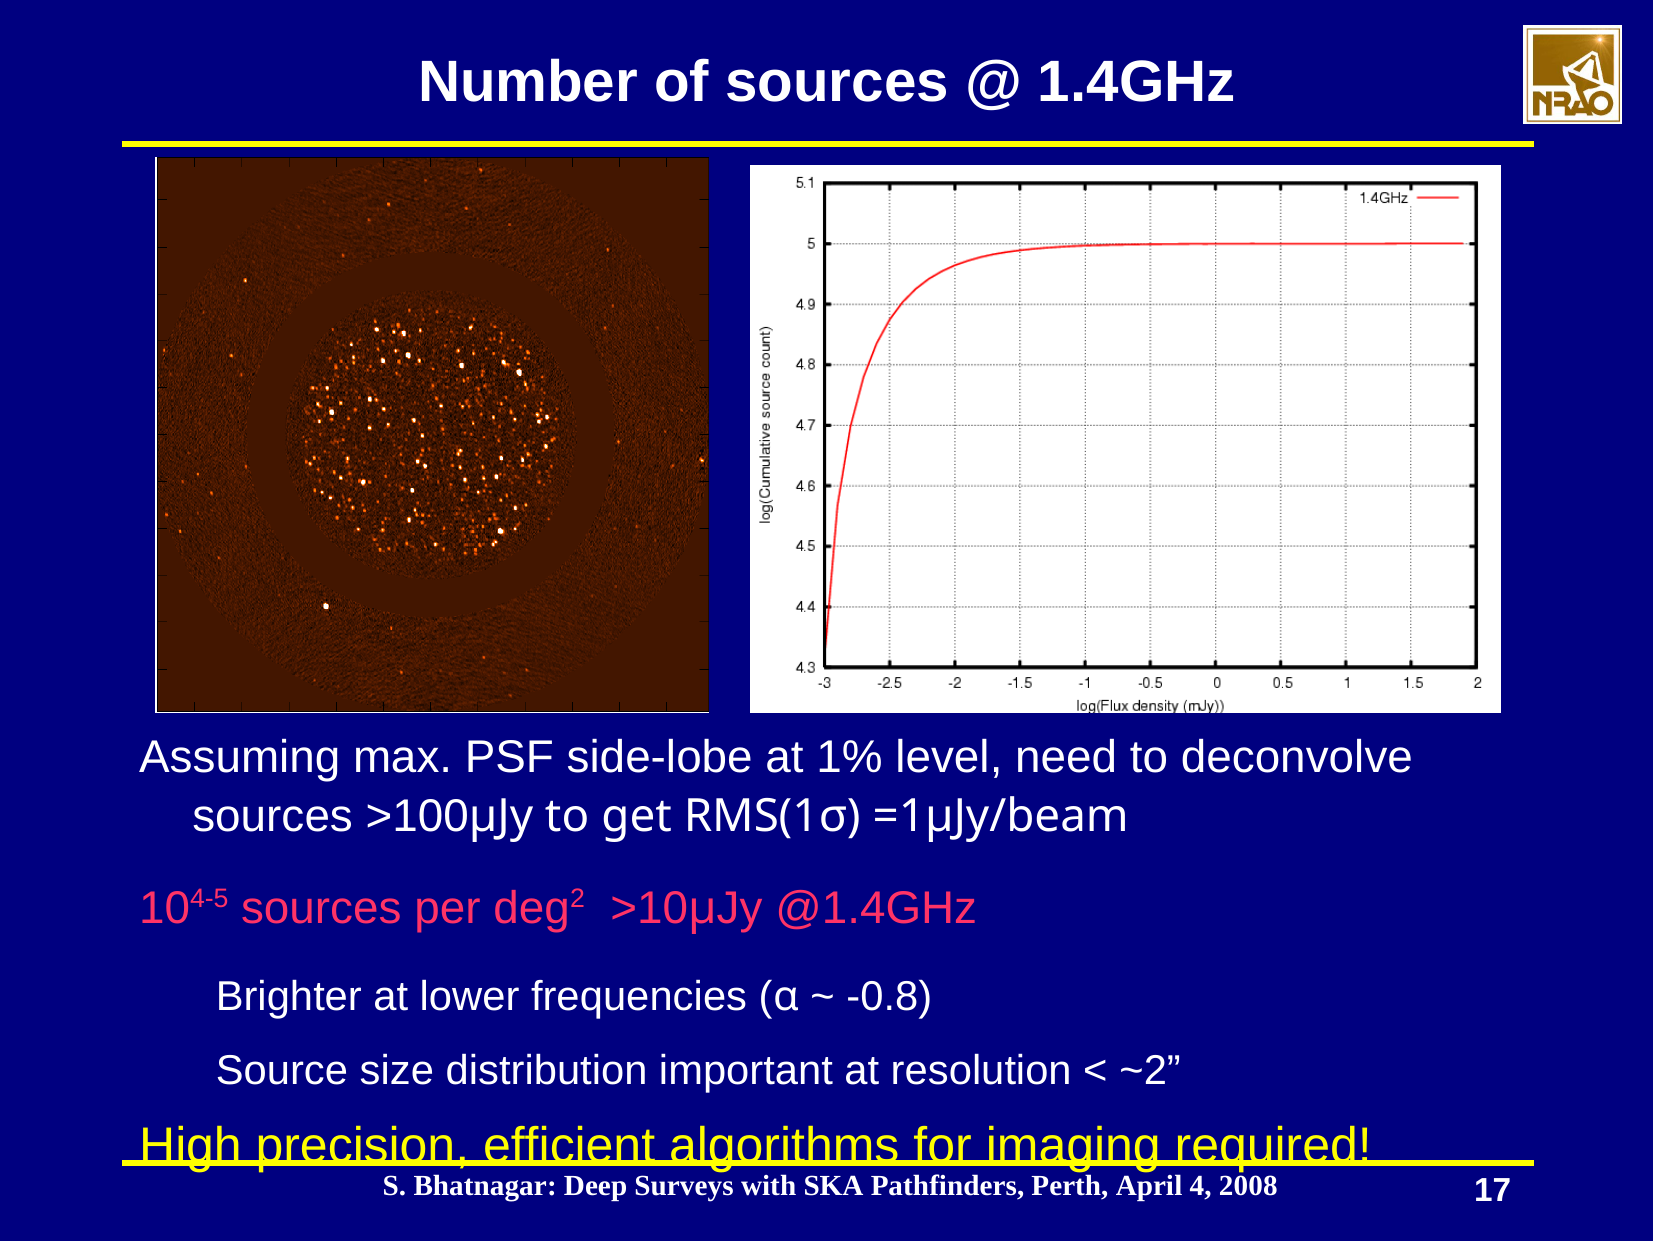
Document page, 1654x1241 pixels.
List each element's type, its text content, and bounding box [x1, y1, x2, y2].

title Number of sources @ 1.4GHz [121, 26, 1533, 136]
picture [750, 165, 1501, 713]
picture [155, 157, 709, 713]
list Assuming max. PSF side-lobe at 1% level, need to deconvolve sources >100μJy to get RMS(1σ) =1μJy/beam 104-5 sources per deg2 >10μJy @1.4GHz Brighter at lower frequencies (α ~ -0.8) Source size distribution important at resolution < ~2” High precision, efficient algorithms for imaging required! [121, 730, 1538, 1182]
picture [1523, 25, 1622, 124]
